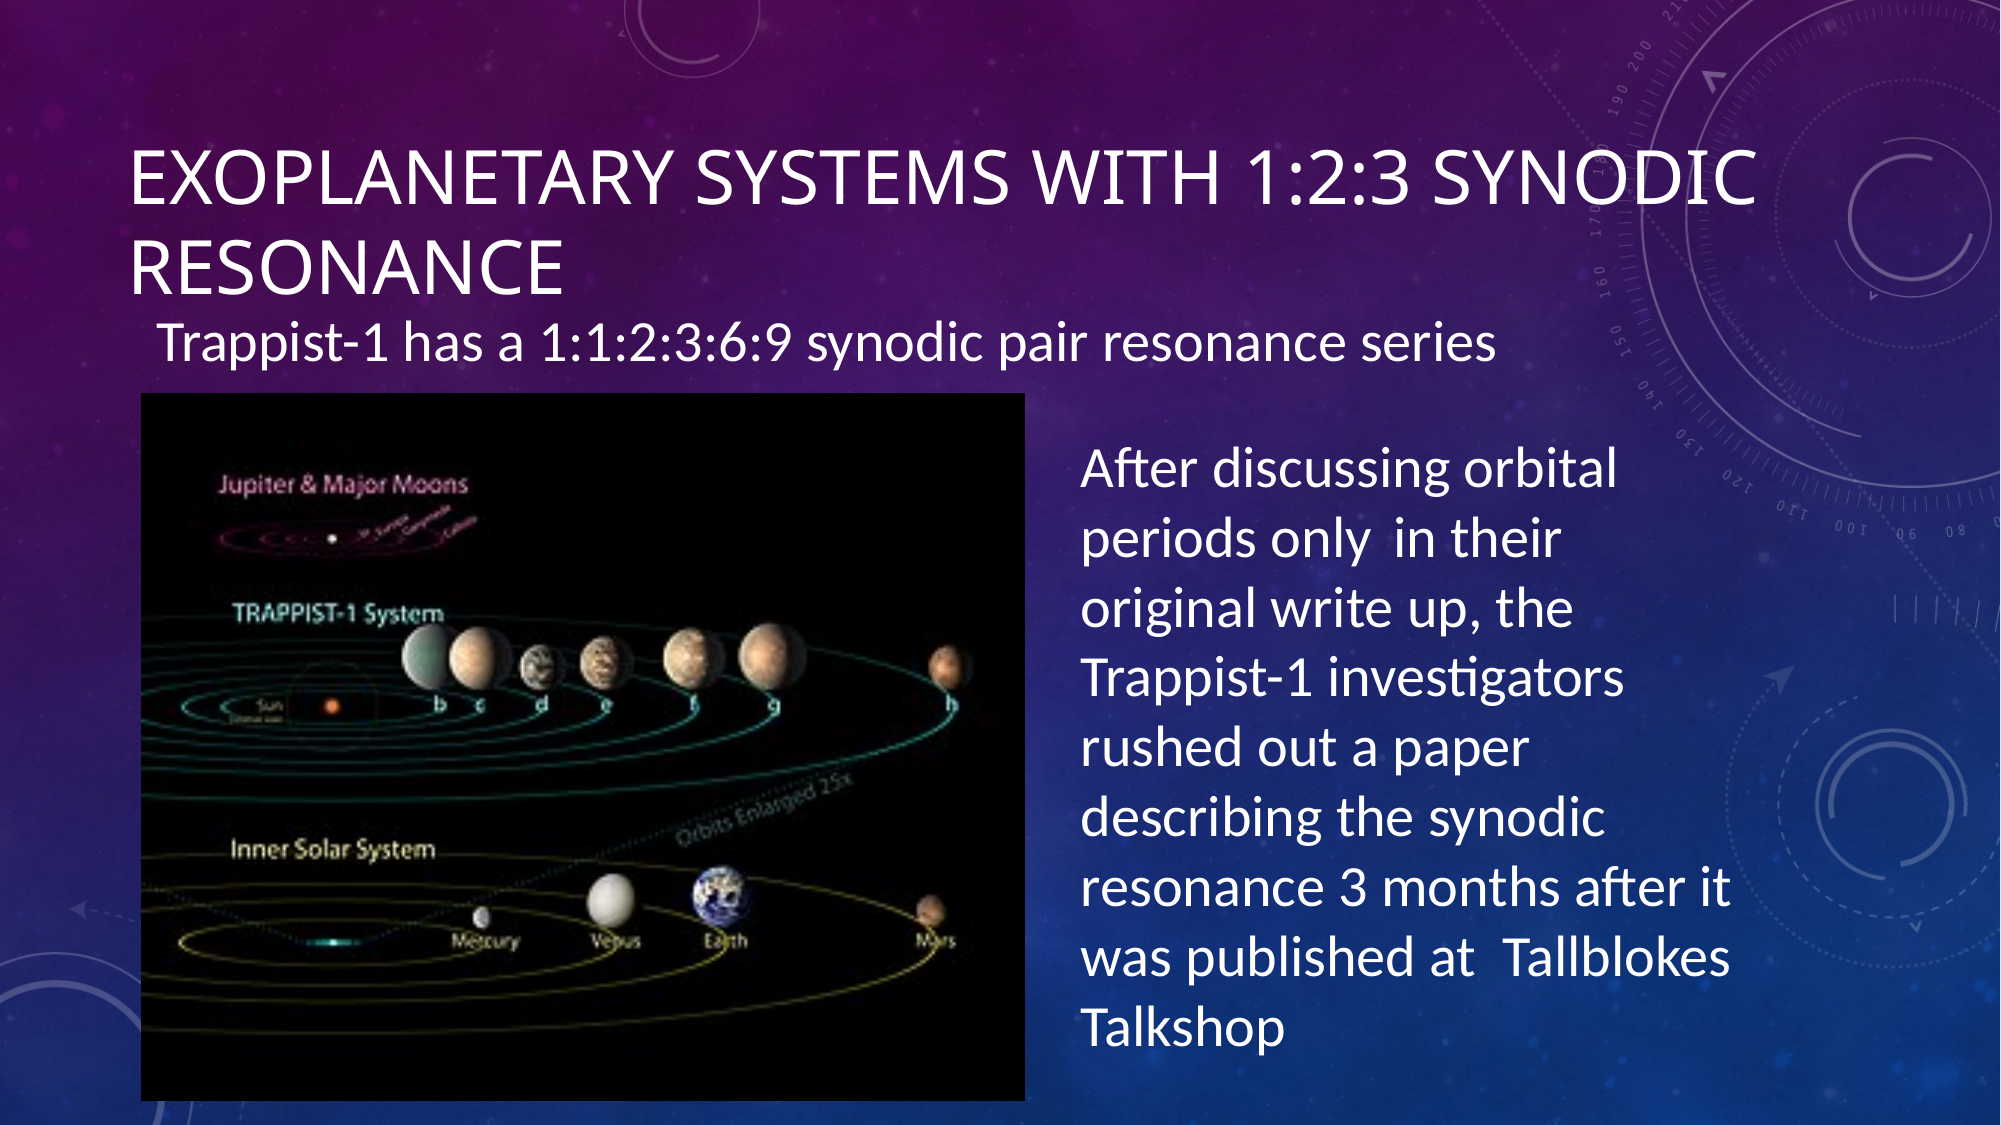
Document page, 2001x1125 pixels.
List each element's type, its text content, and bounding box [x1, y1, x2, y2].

title Exoplanetary systems with 1:2:3 synodic resonance [112, 99, 1980, 339]
picture [0, 0, 2001, 1125]
text_box Trappist-1 has a 1:1:2:3:6:9 synodic pair resonance series [141, 295, 1889, 381]
text_box After discussing orbital periods only in their original write up, the Trappist-1 investigators rushed out a paper describing the synodic resonance 3 months after it was published at Tallblokes Talkshop [1066, 421, 1767, 1066]
